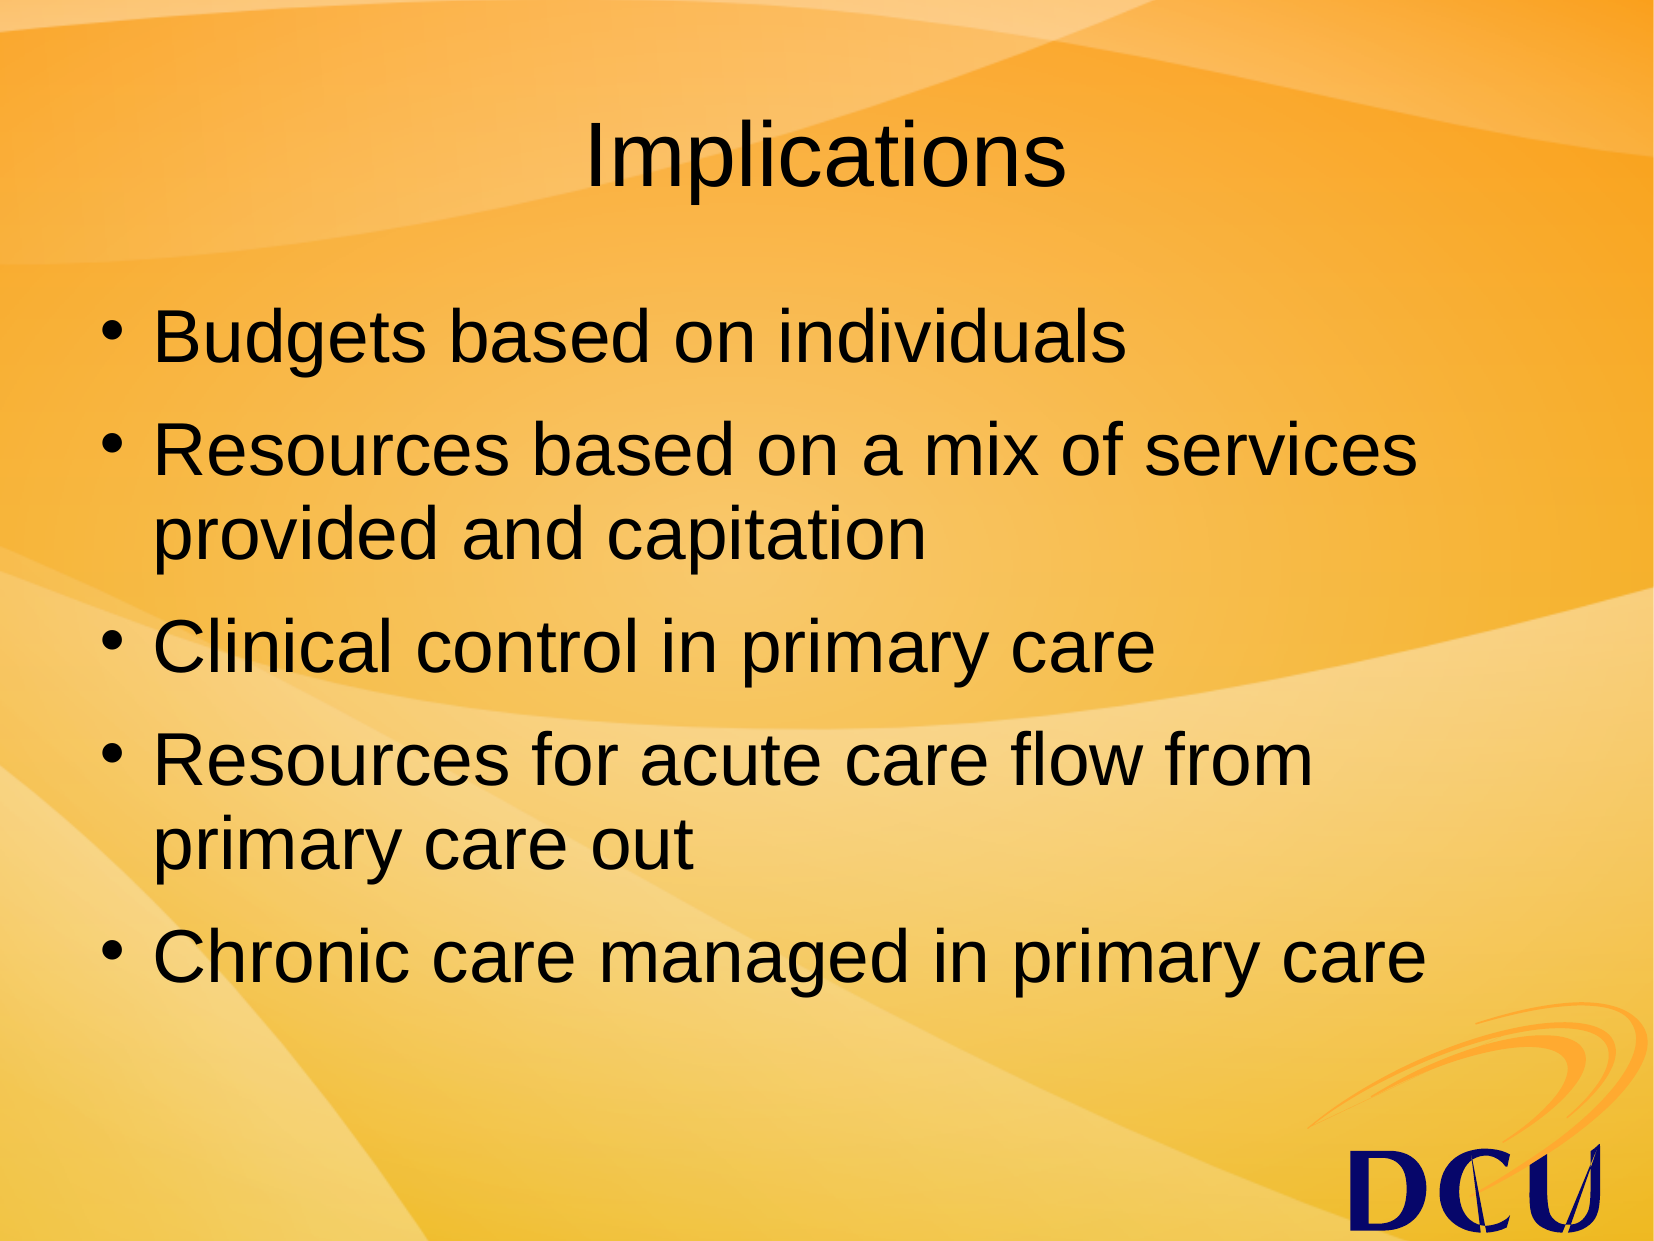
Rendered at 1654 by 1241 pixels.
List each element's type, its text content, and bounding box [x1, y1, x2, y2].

list Budgets based on individuals Resources based on a mix of services provided and capitation Clinical control in primary care Resources for acute care flow from primary care out Chronic care managed in primary care [82, 290, 1571, 1094]
picture [0, 0, 1654, 1241]
title Implications [82, 56, 1571, 249]
